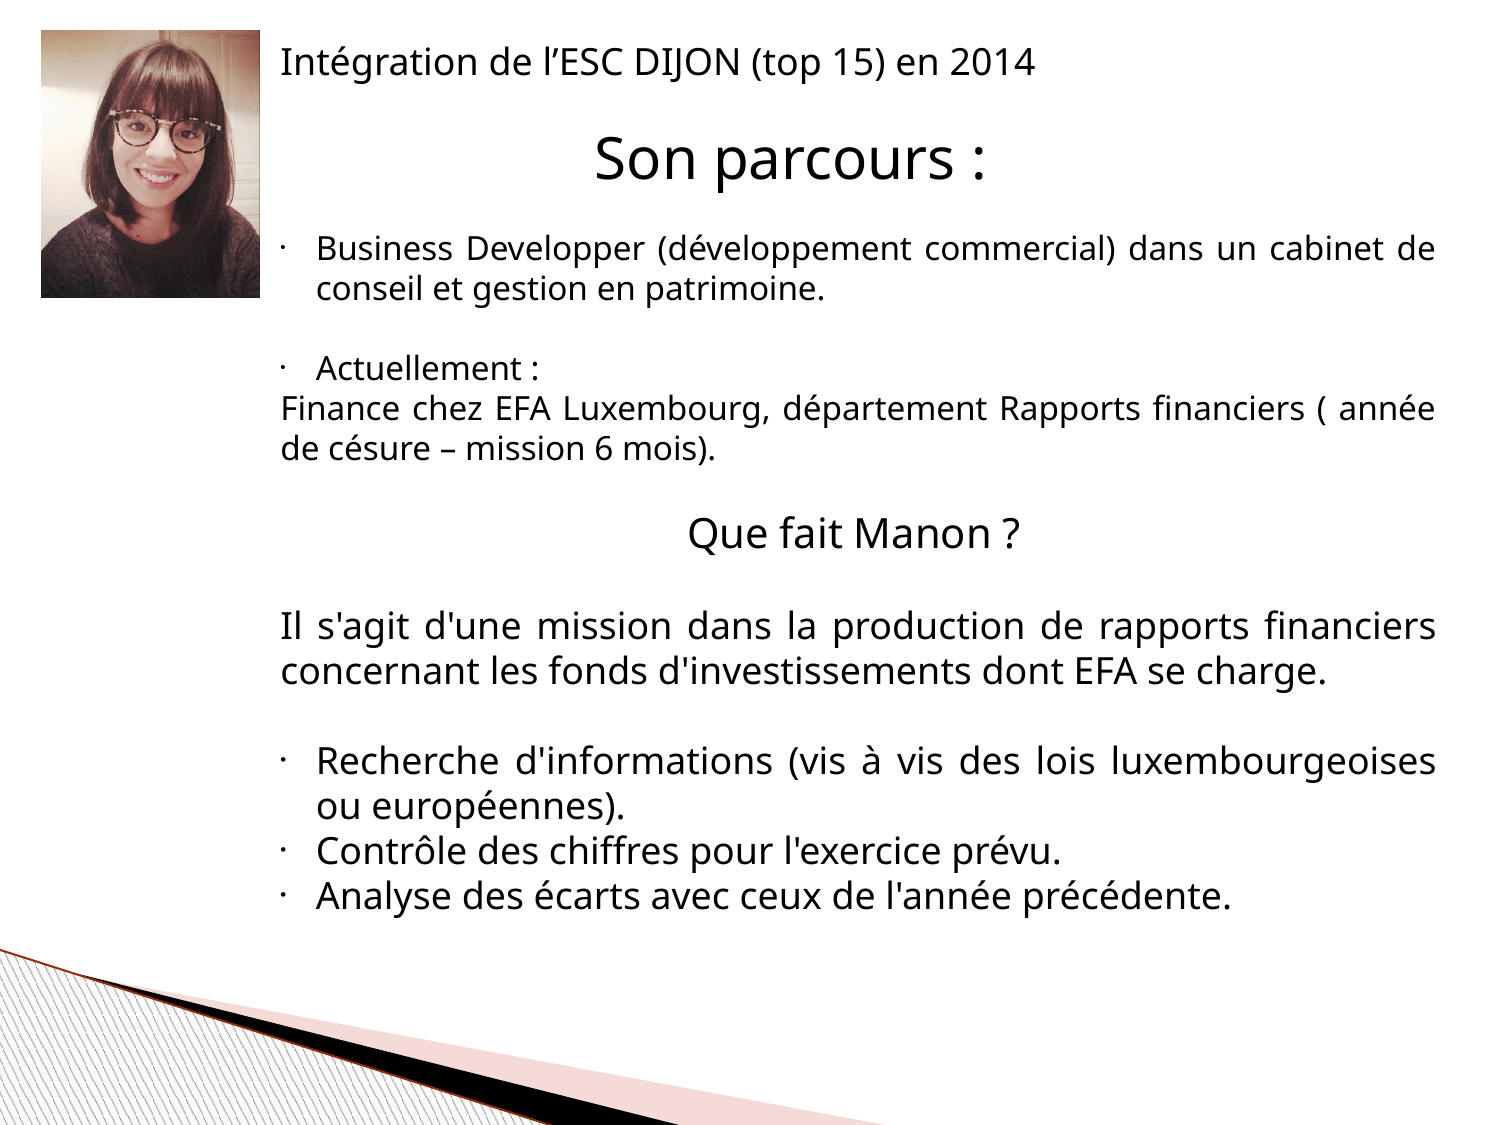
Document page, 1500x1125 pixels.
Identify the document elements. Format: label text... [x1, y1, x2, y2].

text_box Business Developper (développement commercial) dans un cabinet de conseil et gestion en patrimoine. Actuellement : Finance chez EFA Luxembourg, département Rapports financiers ( année de césure – mission 6 mois). Que fait Manon ? Il s'agit d'une mission dans la production de rapports financiers concernant les fonds d'investissements dont EFA se charge. Recherche d'informations (vis à vis des lois luxembourgeoises ou européennes). Contrôle des chiffres pour l'exercice prévu. Analyse des écarts avec ceux de l'année précédente. [265, 219, 1453, 925]
picture [41, 30, 260, 299]
text_box Son parcours : [579, 113, 1017, 199]
picture [0, 952, 543, 1125]
text_box Intégration de l’ESC DIJON (top 15) en 2014 [265, 30, 1152, 91]
